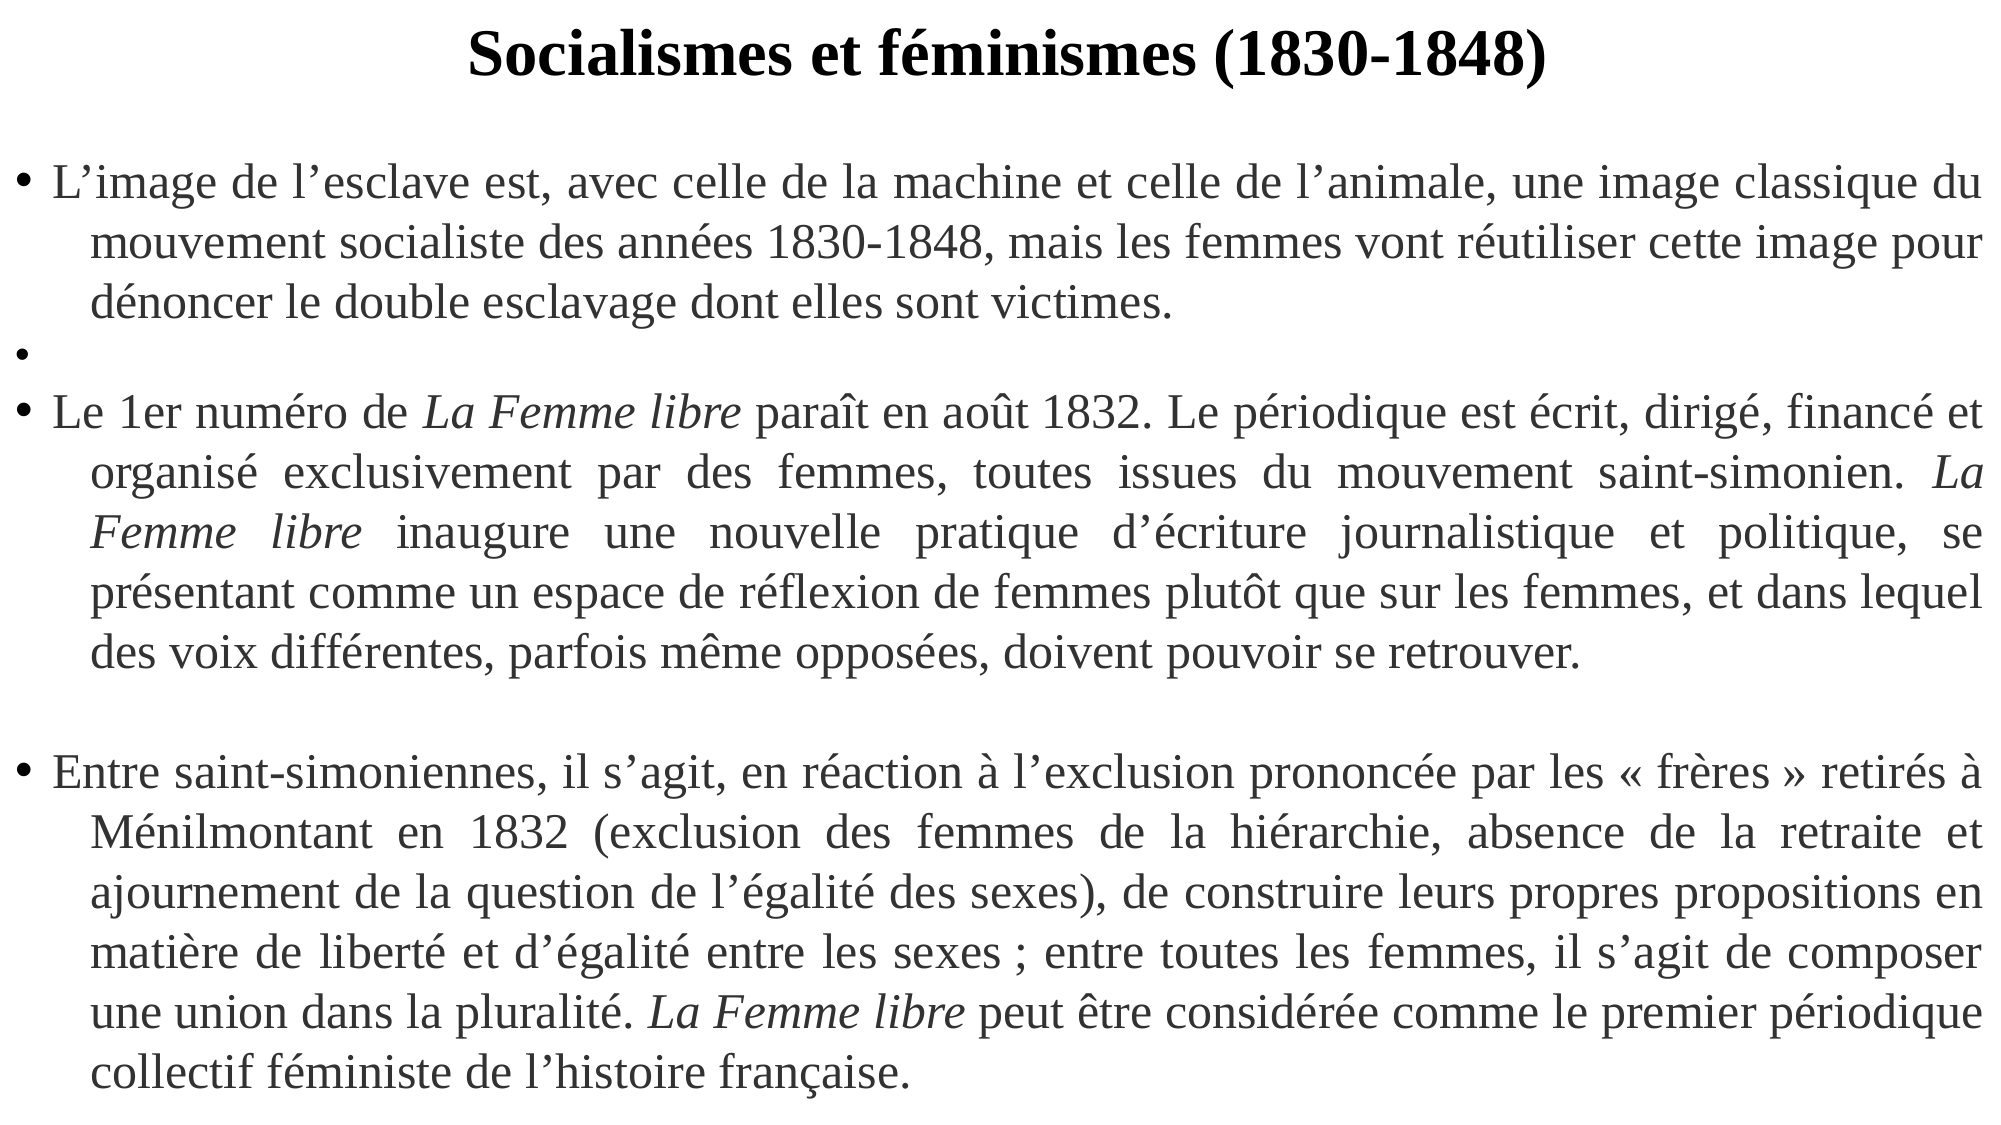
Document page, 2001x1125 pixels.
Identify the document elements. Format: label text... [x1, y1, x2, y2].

list L’image de l’esclave est, avec celle de la machine et celle de l’animale, une image classique du mouvement socialiste des années 1830-1848, mais les femmes vont réutiliser cette image pour dénoncer le double esclavage dont elles sont victimes. Le 1er numéro de La Femme libre paraît en août 1832. Le périodique est écrit, dirigé, financé et organisé exclusivement par des femmes, toutes issues du mouvement saint-simonien. La Femme libre inaugure une nouvelle pratique d’écriture journalistique et politique, se présentant comme un espace de réflexion de femmes plutôt que sur les femmes, et dans lequel des voix différentes, parfois même opposées, doivent pouvoir se retrouver. Entre saint-simoniennes, il s’agit, en réaction à l’exclusion prononcée par les « frères » retirés à Ménilmontant en 1832 (exclusion des femmes de la hiérarchie, absence de la retraite et ajournement de la question de l’égalité des sexes), de construire leurs propres propositions en matière de liberté et d’égalité entre les sexes ; entre toutes les femmes, il s’agit de composer une union dans la pluralité. La Femme libre peut être considérée comme le premier périodique collectif féministe de l’histoire française. [0, 141, 2000, 1125]
title Socialismes et féminismes (1830-1848) [0, 0, 2000, 109]
